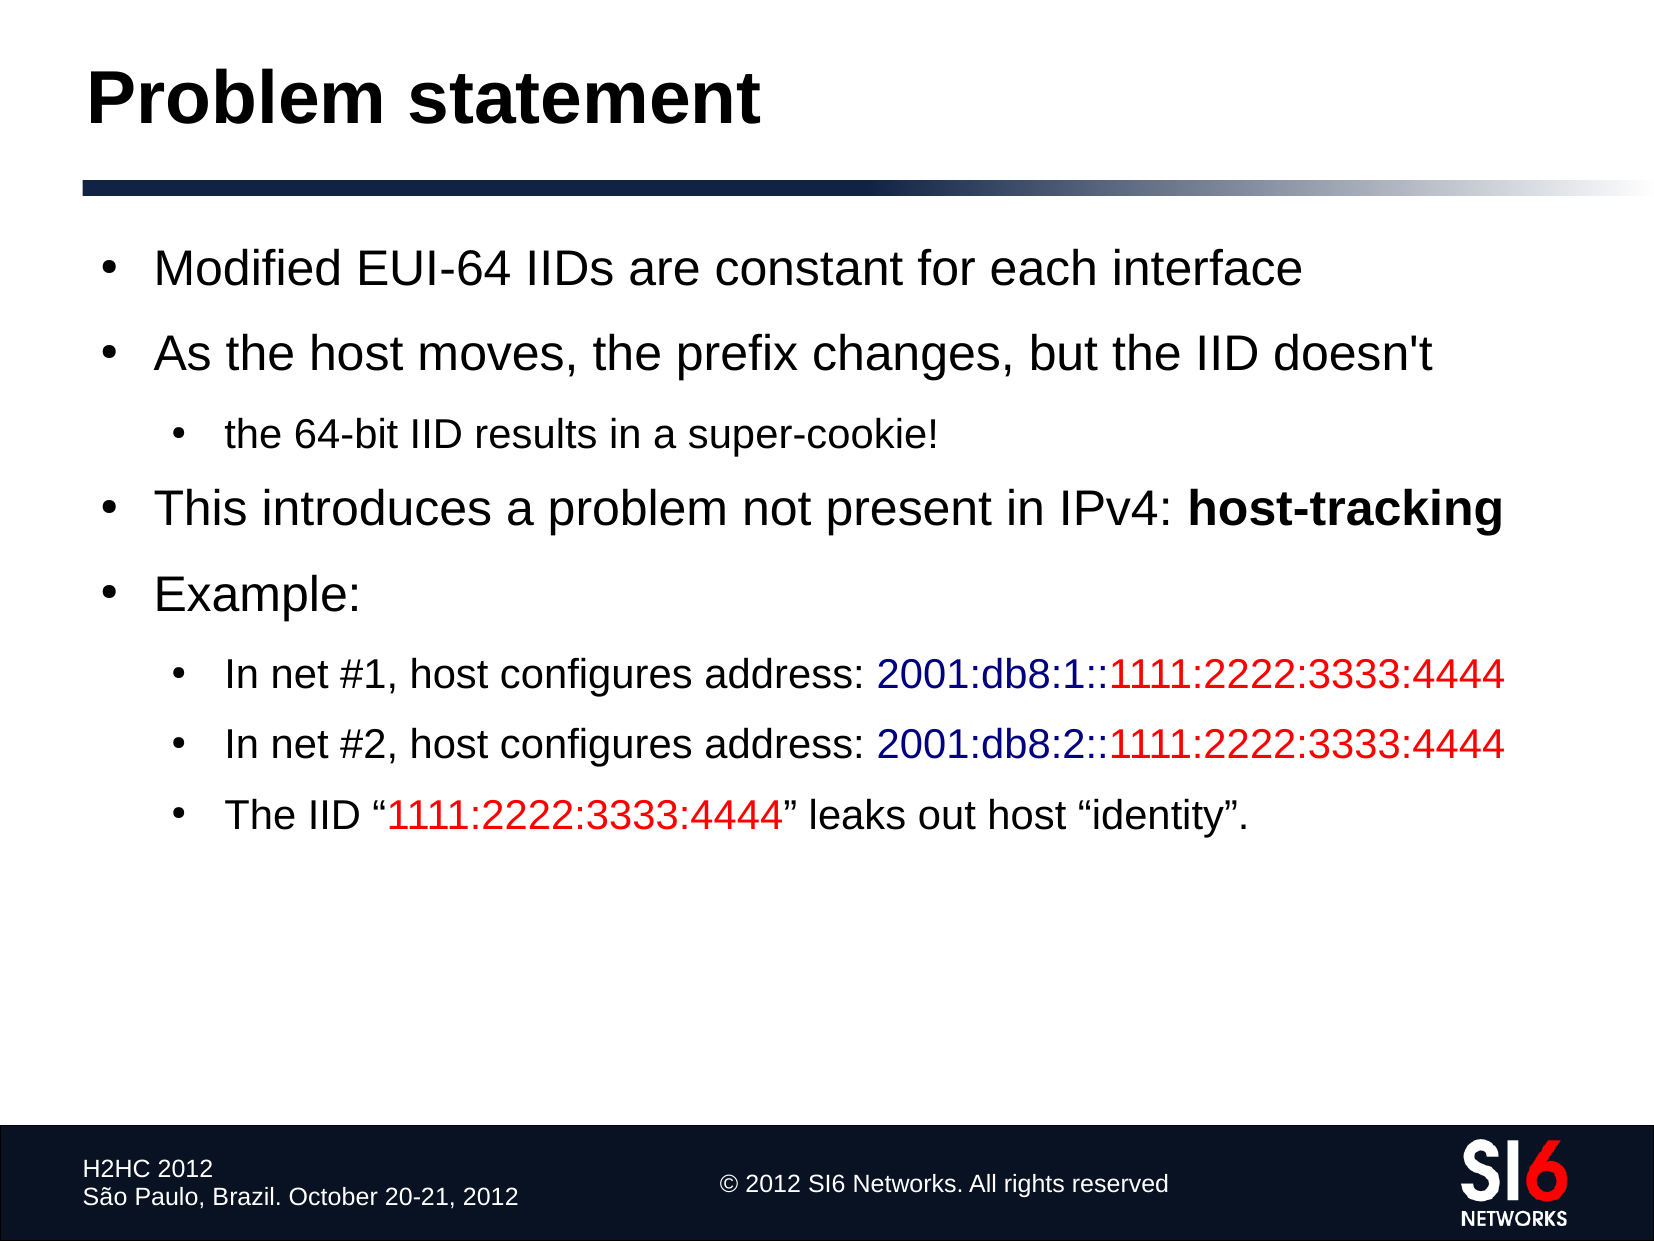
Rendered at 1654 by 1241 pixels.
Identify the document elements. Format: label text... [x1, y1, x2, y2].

picture [1461, 1139, 1567, 1226]
list Modified EUI-64 IIDs are constant for each interface As the host moves, the prefix changes, but the IID doesn't the 64-bit IID results in a super-cookie! This introduces a problem not present in IPv4: host-tracking Example: In net #1, host configures address: 2001:db8:1::1111:2222:3333:4444 In net #2, host configures address: 2001:db8:2::1111:2222:3333:4444 The IID “1111:2222:3333:4444” leaks out host “identity”. [82, 240, 1571, 1059]
title Problem statement [86, 30, 1576, 166]
